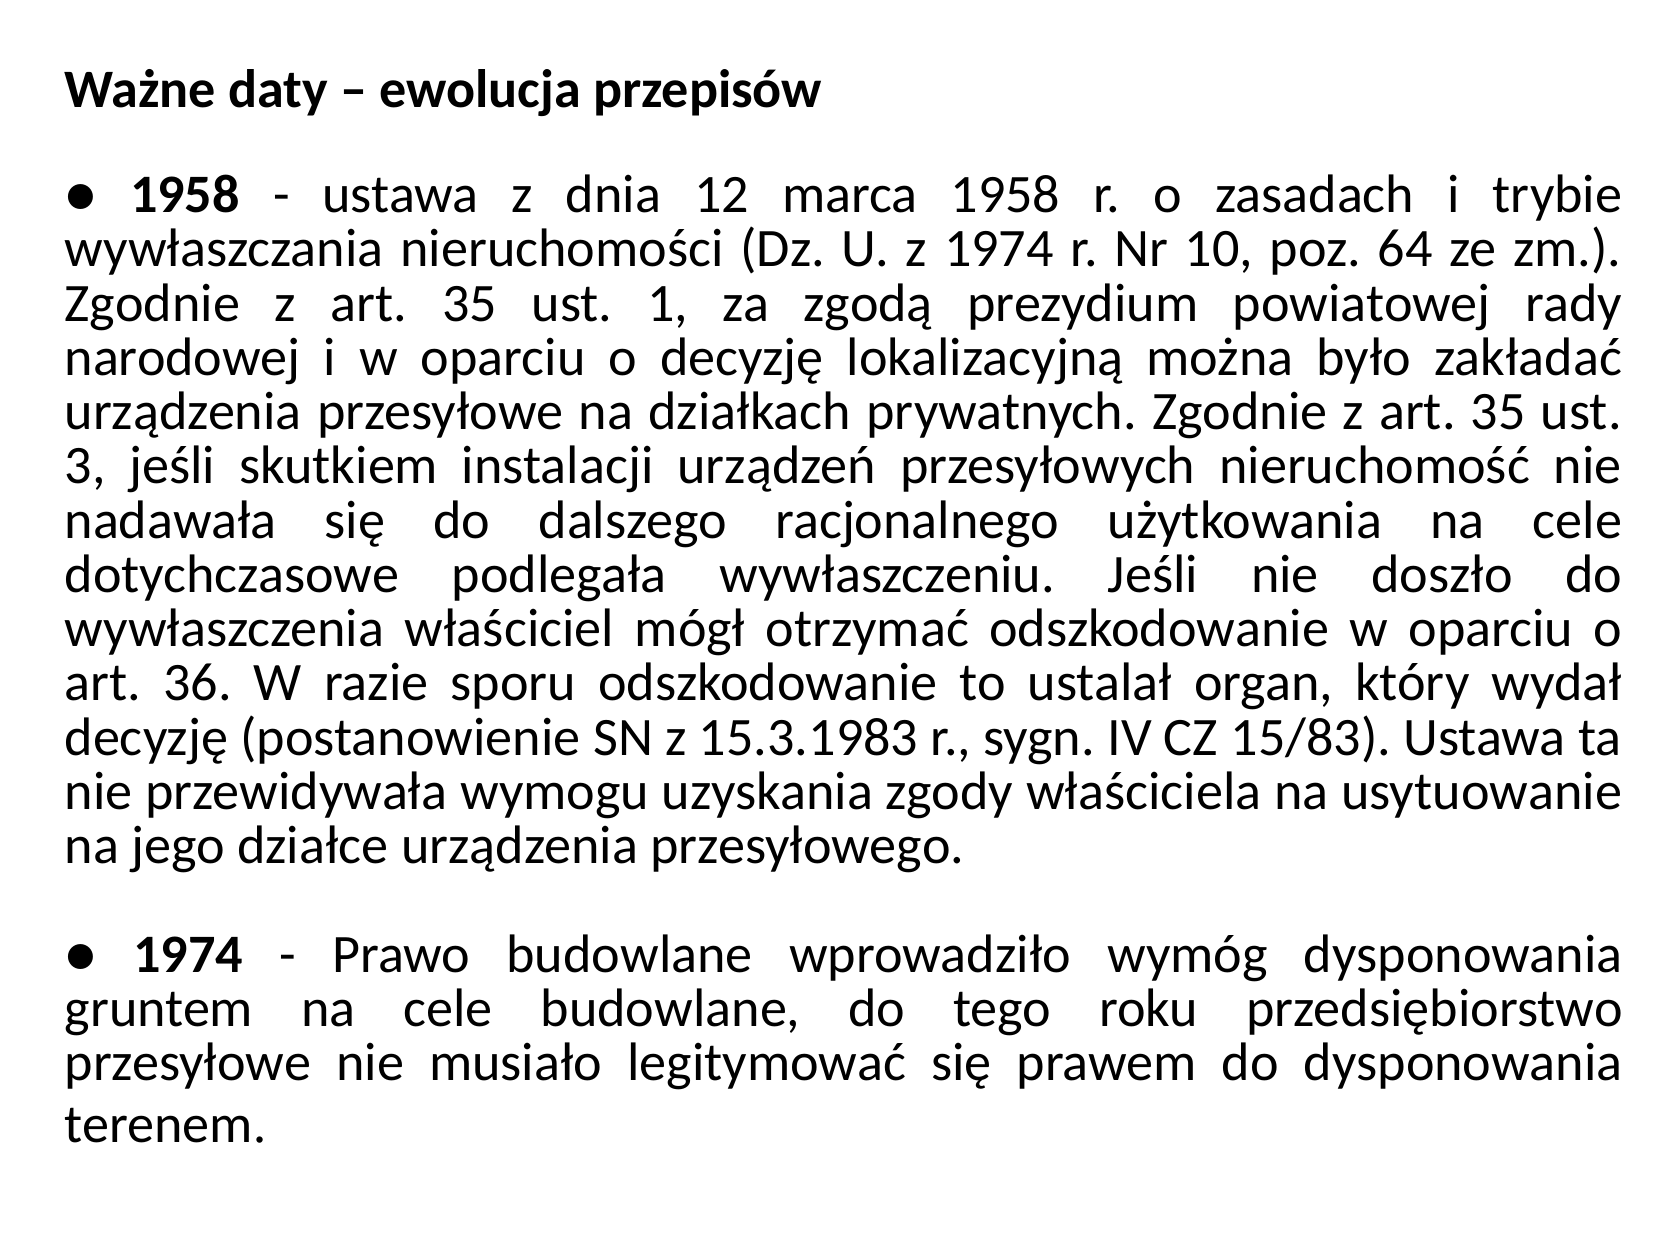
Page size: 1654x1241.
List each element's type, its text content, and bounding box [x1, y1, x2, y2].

list Ważne daty – ewolucja przepisów ● 1958 - ustawa z dnia 12 marca 1958 r. o zasadach i trybie wywłaszczania nieruchomości (Dz. U. z 1974 r. Nr 10, poz. 64 ze zm.). Zgodnie z art. 35 ust. 1, za zgodą prezydium powiatowej rady narodowej i w oparciu o decyzję lokalizacyjną można było zakładać urządzenia przesyłowe na działkach prywatnych. Zgodnie z art. 35 ust. 3, jeśli skutkiem instalacji urządzeń przesyłowych nieruchomość nie nadawała się do dalszego racjonalnego użytkowania na cele dotychczasowe podlegała wywłaszczeniu. Jeśli nie doszło do wywłaszczenia właściciel mógł otrzymać odszkodowanie w oparciu o art. 36. W razie sporu odszkodowanie to ustalał organ, który wydał decyzję (postanowienie SN z 15.3.1983 r., sygn. IV CZ 15/83). Ustawa ta nie przewidywała wymogu uzyskania zgody właściciela na usytuowanie na jego działce urządzenia przesyłowego. ● 1974 - Prawo budowlane wprowadziło wymóg dysponowania gruntem na cele budowlane, do tego roku przedsiębiorstwo przesyłowe nie musiało legitymować się prawem do dysponowania terenem. [64, 42, 1625, 1166]
